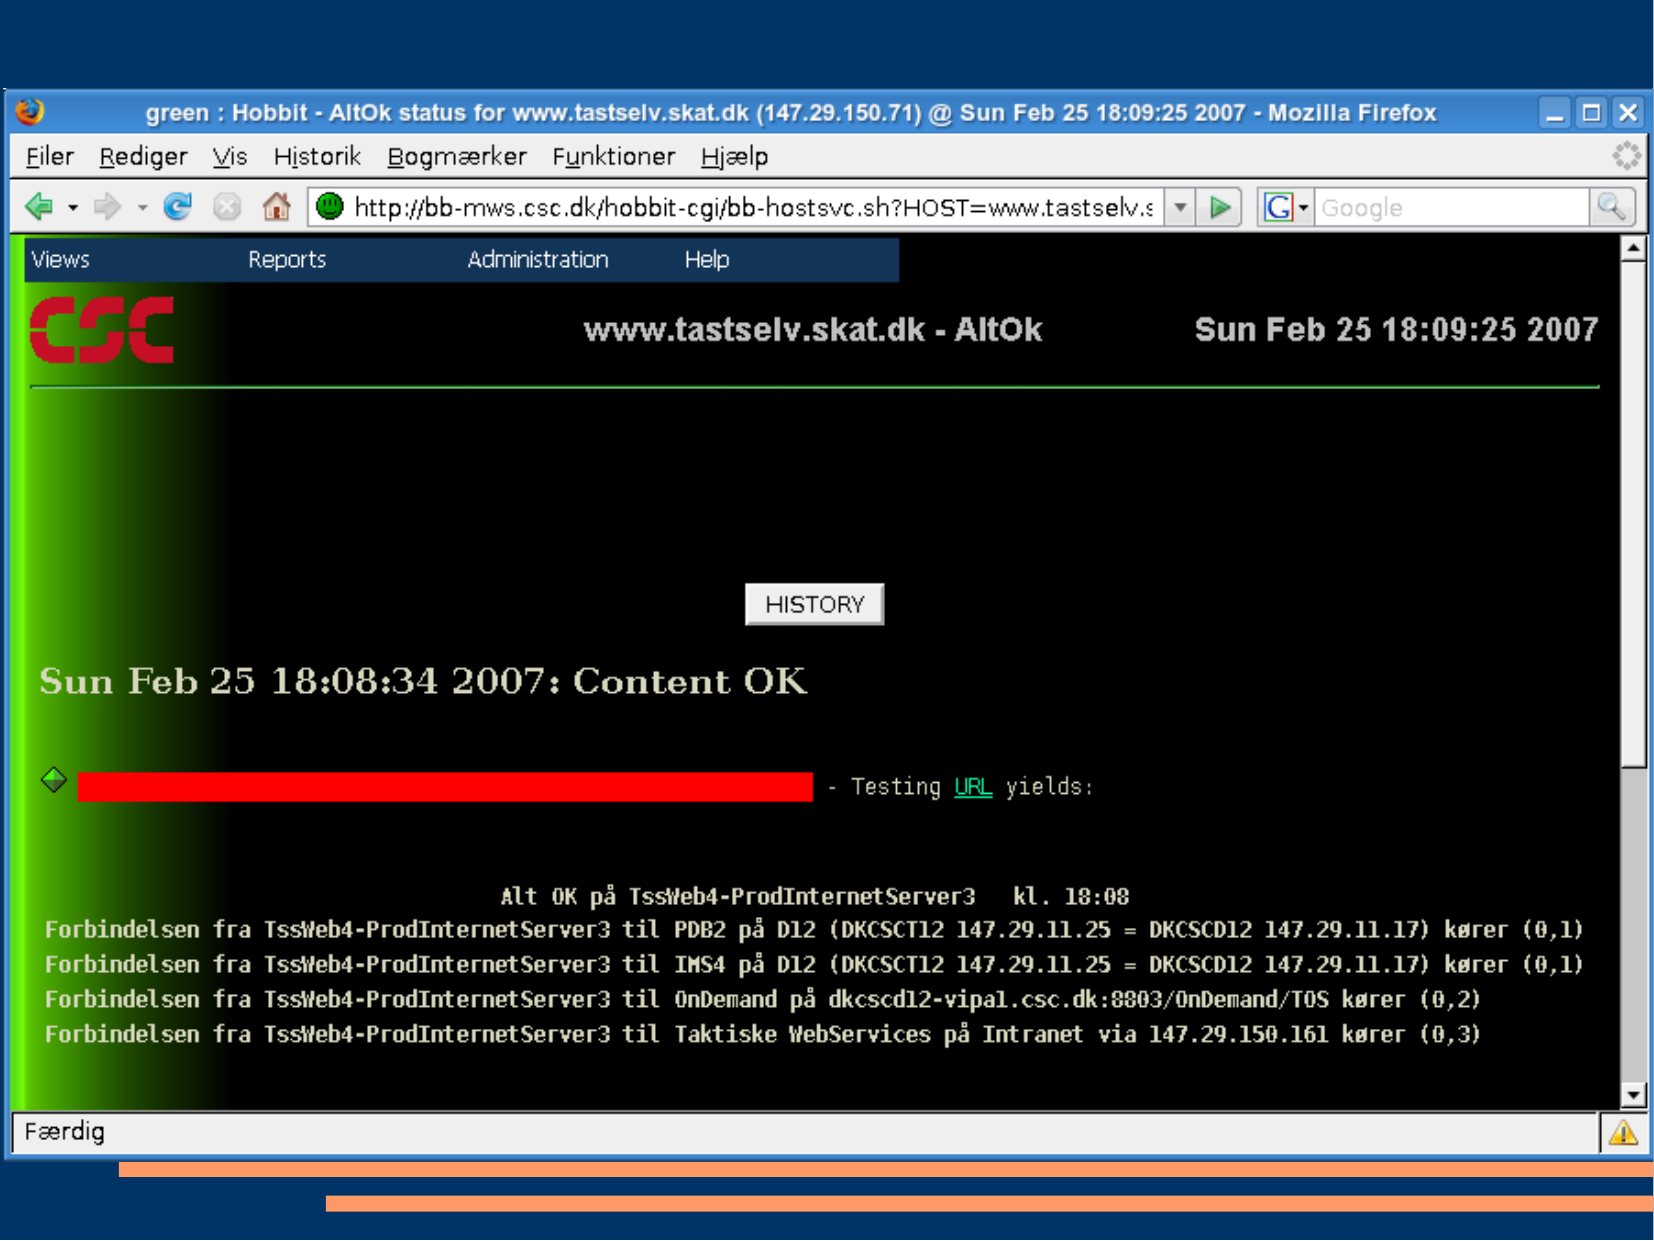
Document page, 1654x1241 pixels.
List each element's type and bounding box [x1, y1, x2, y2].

picture [3, 88, 1654, 1162]
